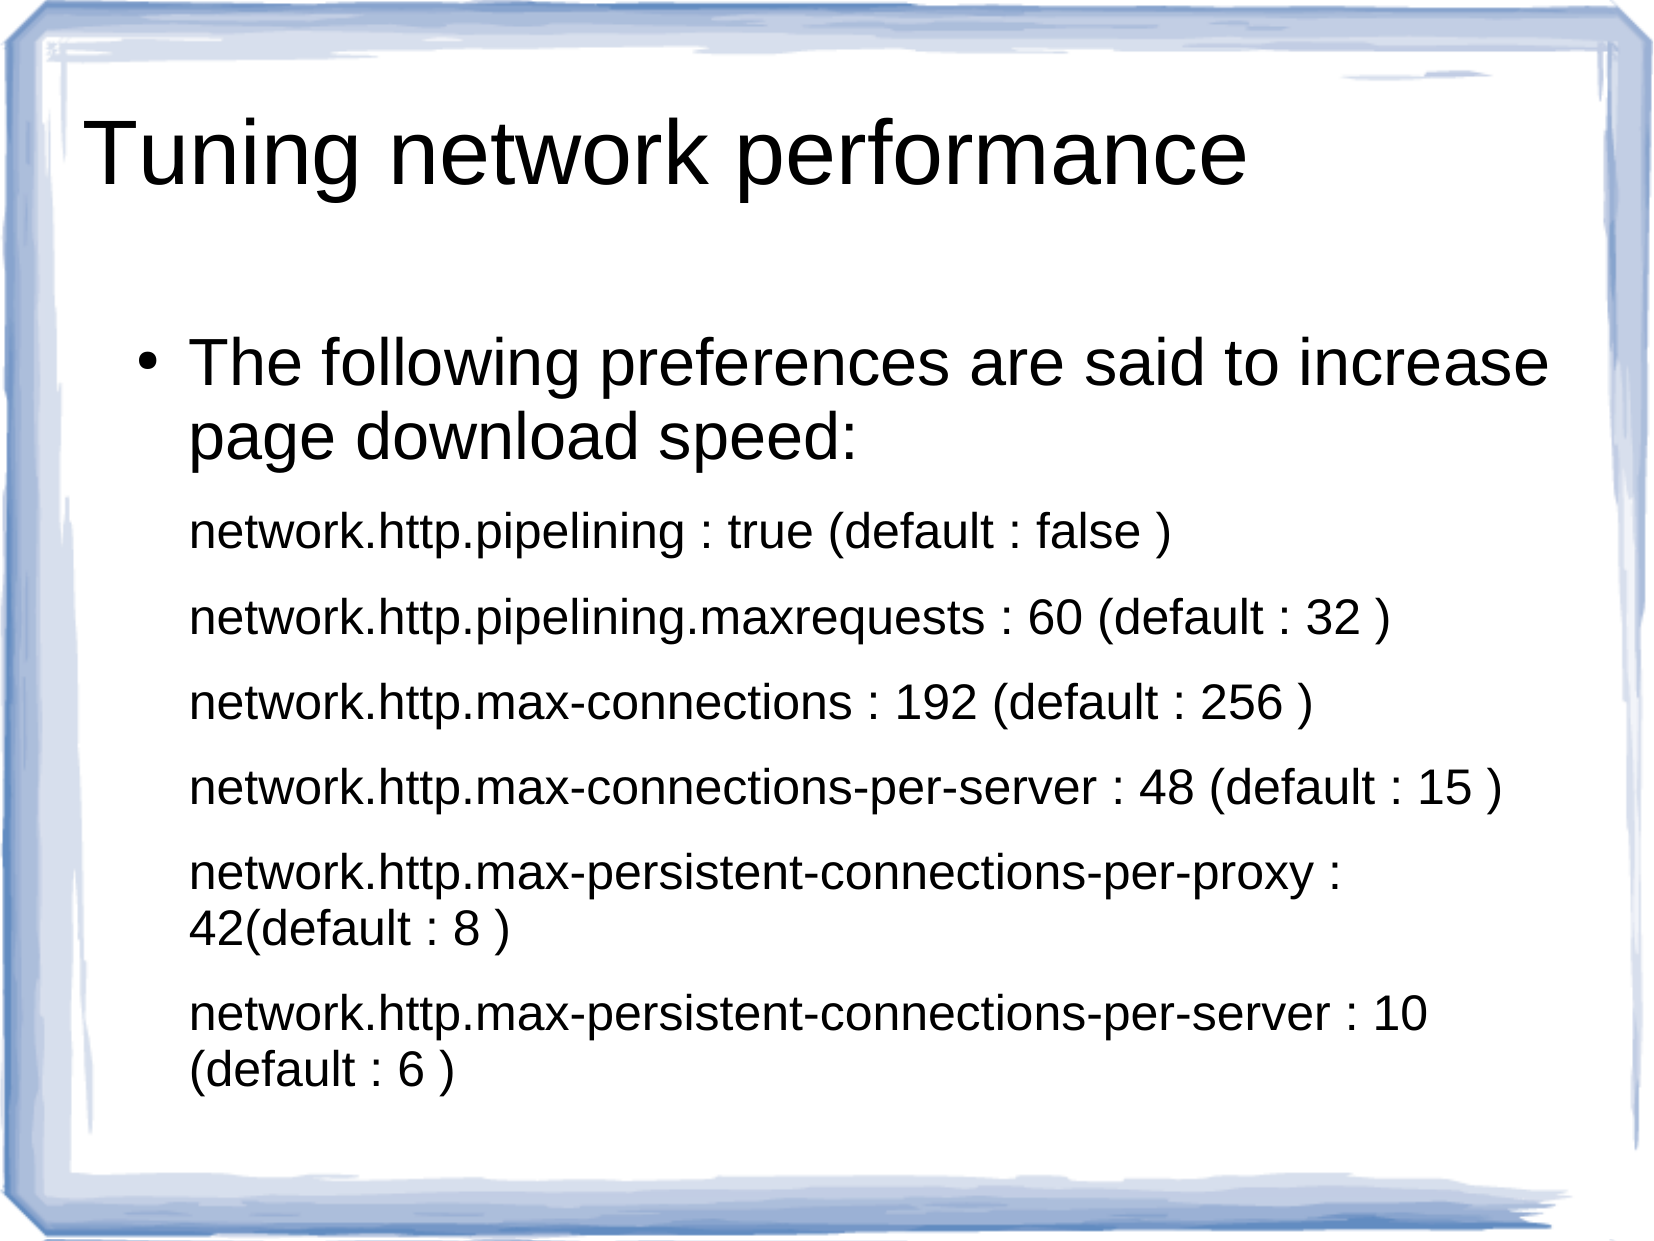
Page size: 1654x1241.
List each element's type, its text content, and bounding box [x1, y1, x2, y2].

title Tuning network performance [82, 101, 1571, 205]
picture [0, 0, 1654, 1241]
list The following preferences are said to increase page download speed: network.http.pipelining : true (default : false ) network.http.pipelining.maxrequests : 60 (default : 32 ) network.http.max-connections : 192 (default : 256 ) network.http.max-connections-per-server : 48 (default : 15 ) network.http.max-persistent-connections-per-proxy : 42(default : 8 ) network.http.max-persistent-connections-per-server : 10 (default : 6 ) [118, 324, 1571, 1183]
